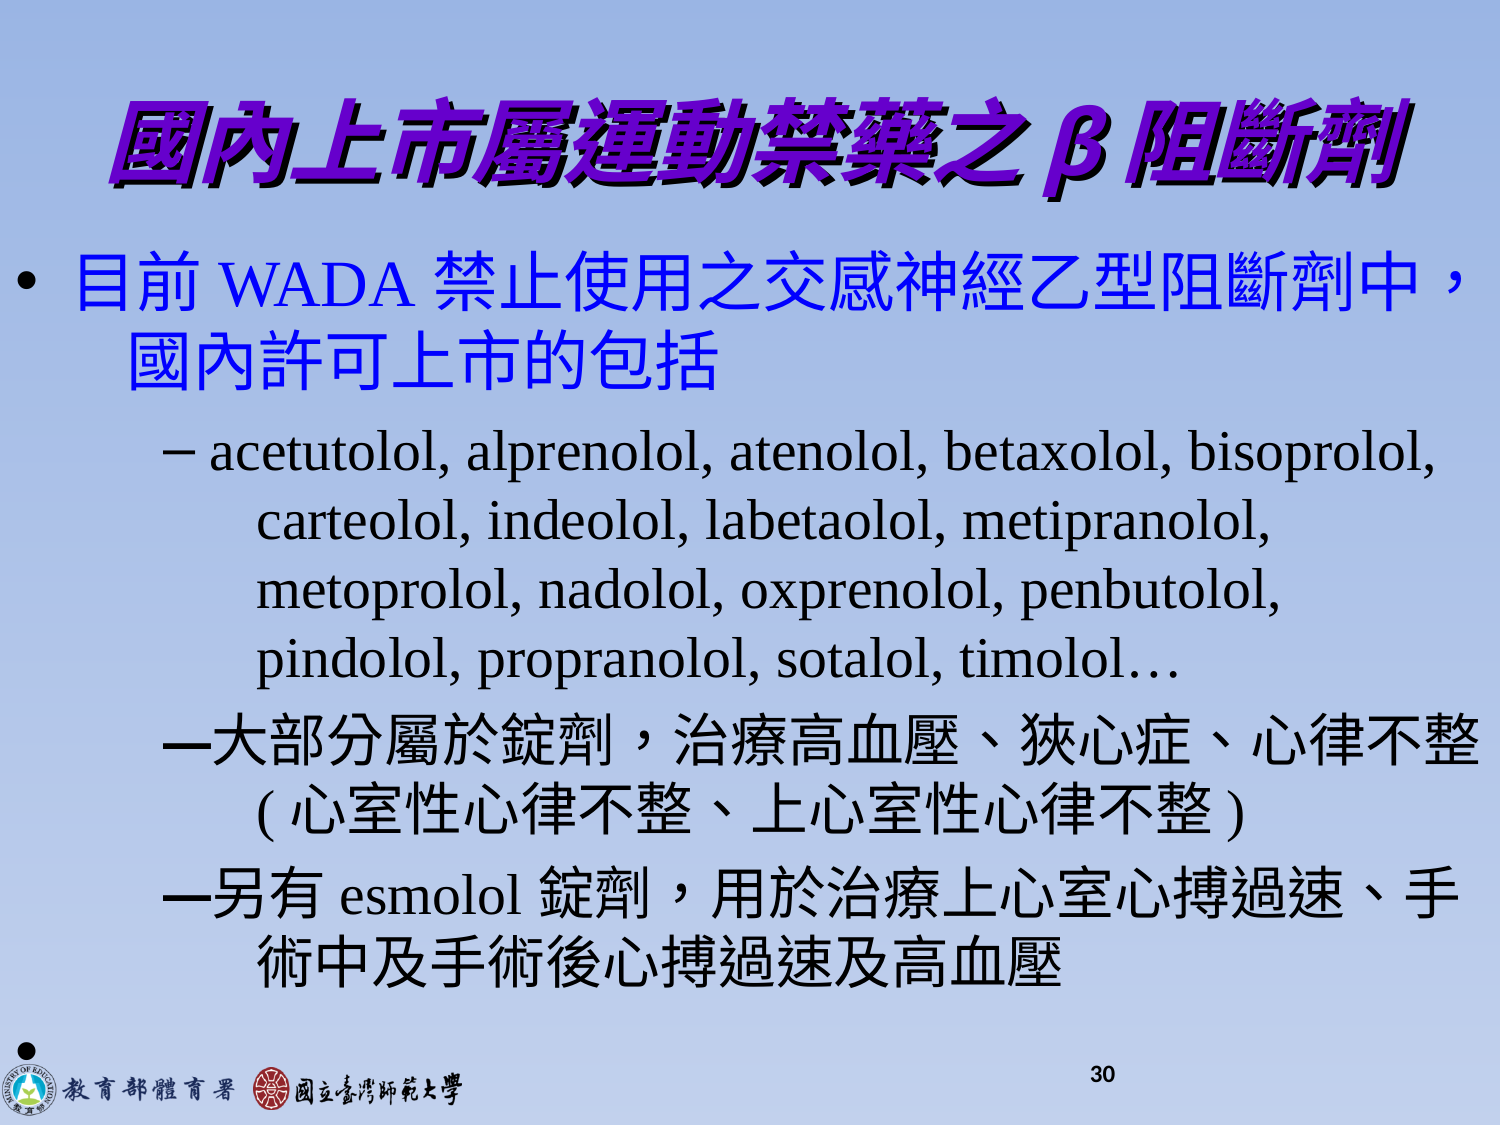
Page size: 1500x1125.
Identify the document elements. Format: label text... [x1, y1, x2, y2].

text_box [1074, 1042, 1426, 1103]
list 目前WADA禁止使用之交感神經乙型阻斷劑中，國內許可上市的包括 acetutolol, alprenolol, atenolol, betaxolol, bisoprolol, carteolol, indeolol, labetaolol, metipranolol, metoprolol, nadolol, oxprenolol, penbutolol, pindolol, propranolol, sotalol, timolol… 大部分屬於錠劑，治療高血壓、狹心症、心律不整 (心室性心律不整、上心室性心律不整) 另有esmolol錠劑，用於治療上心室心搏過速、手術中及手術後心搏過速及高血壓 [0, 232, 1500, 1005]
title 國內上市屬運動禁藥之β阻斷劑 [75, 45, 1426, 232]
